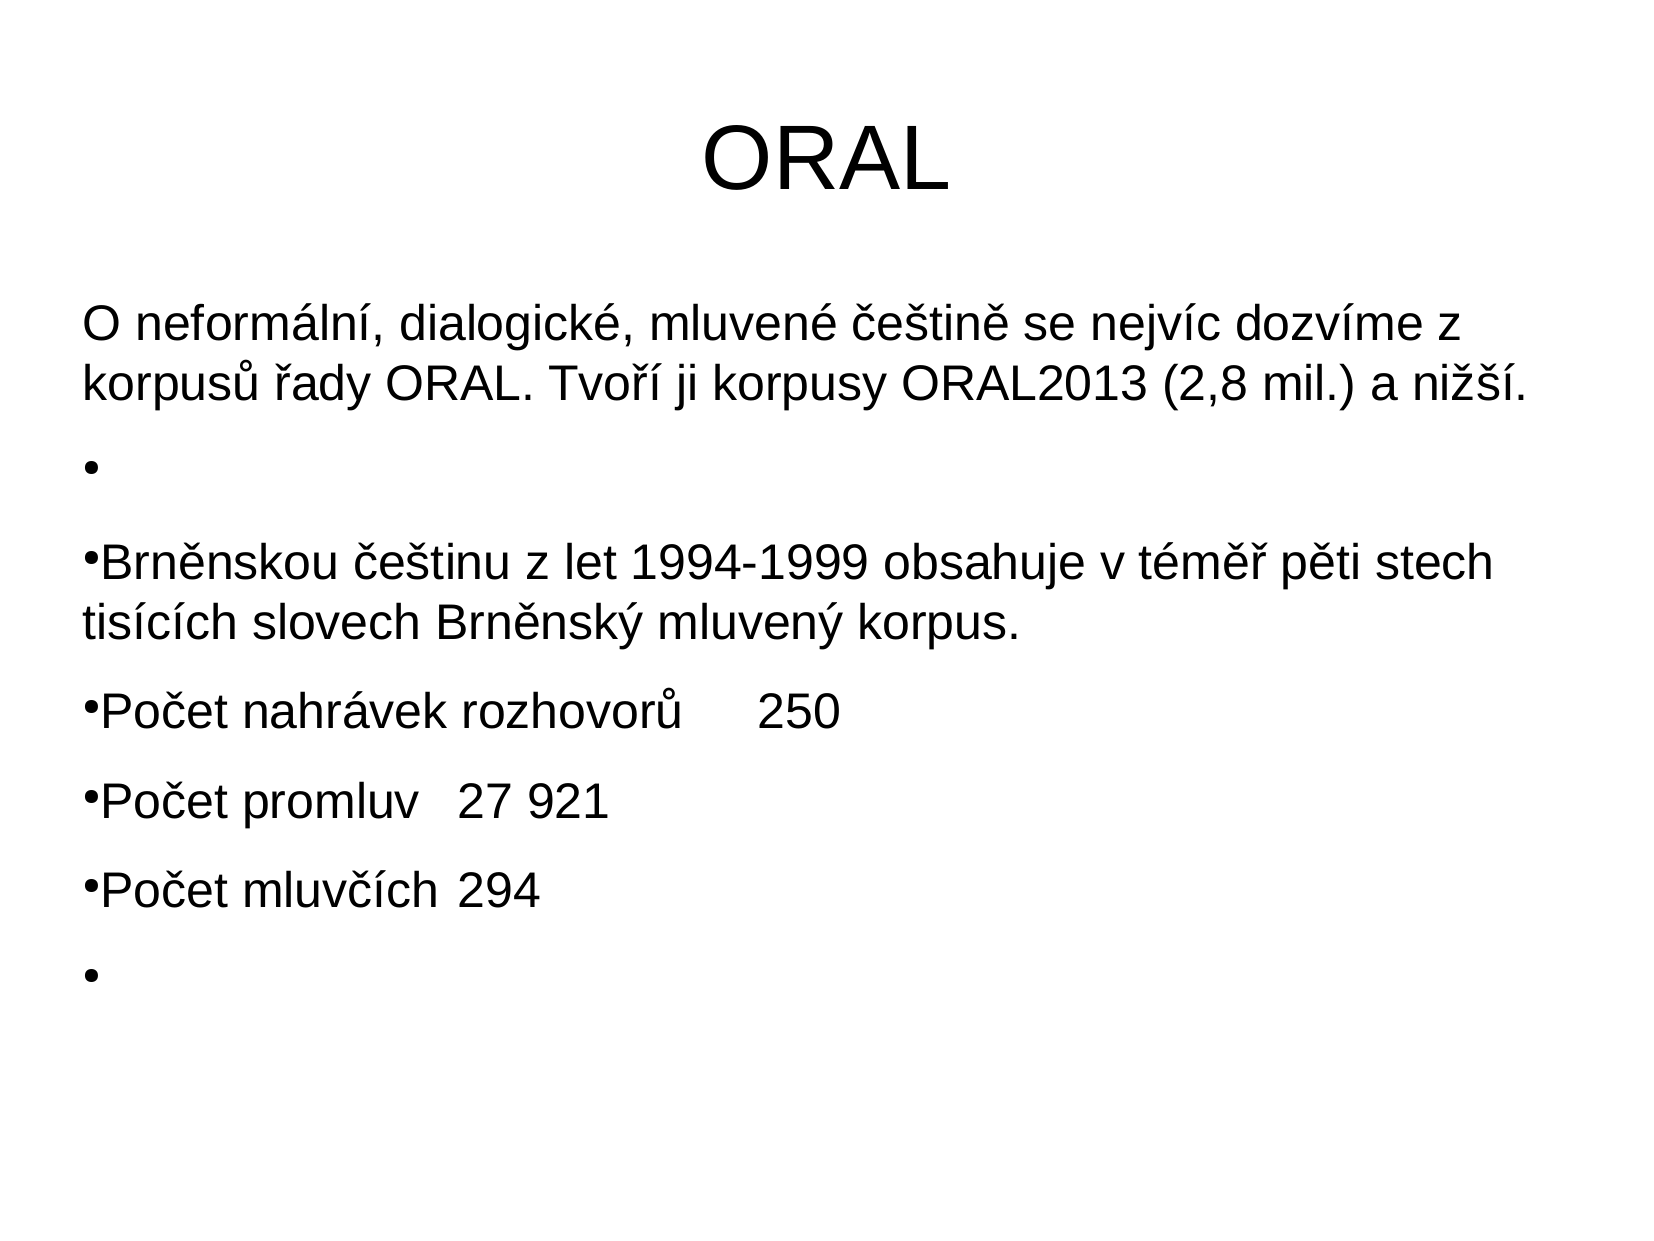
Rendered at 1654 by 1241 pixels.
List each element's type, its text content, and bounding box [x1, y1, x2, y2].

title ORAL [82, 49, 1571, 257]
list O neformální, dialogické, mluvené češtině se nejvíc dozvíme z korpusů řady ORAL. Tvoří ji korpusy ORAL2013 (2,8 mil.) a nižší. Brněnskou češtinu z let 1994-1999 obsahuje v téměř pěti stech tisících slovech Brněnský mluvený korpus. Počet nahrávek rozhovorů 250 Počet promluv 27 921 Počet mluvčích 294 [82, 290, 1571, 1010]
